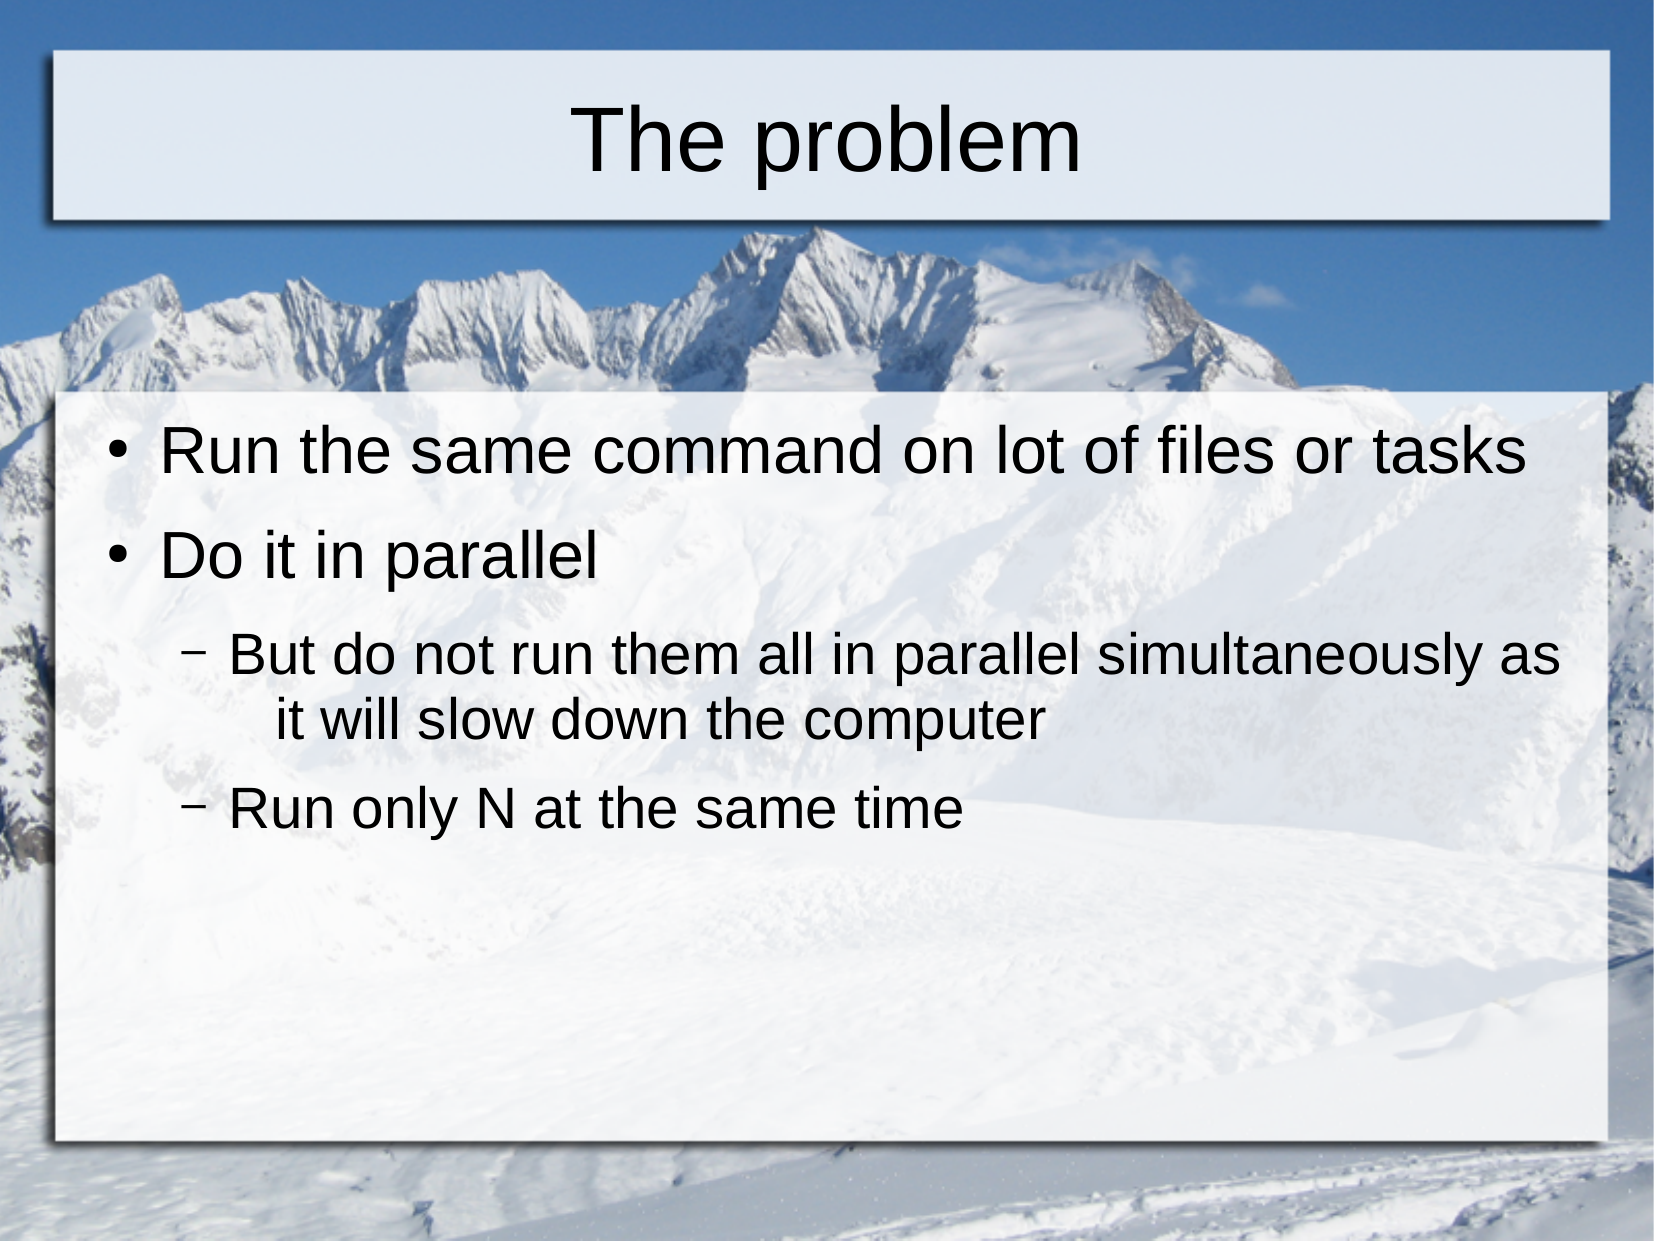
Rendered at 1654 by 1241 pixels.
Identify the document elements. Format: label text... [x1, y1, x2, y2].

title The problem [59, 68, 1595, 212]
list Run the same command on lot of files or tasks Do it in parallel But do not run them all in parallel simultaneously as it will slow down the computer Run only N at the same time [88, 413, 1571, 1218]
picture [0, 0, 1654, 1241]
